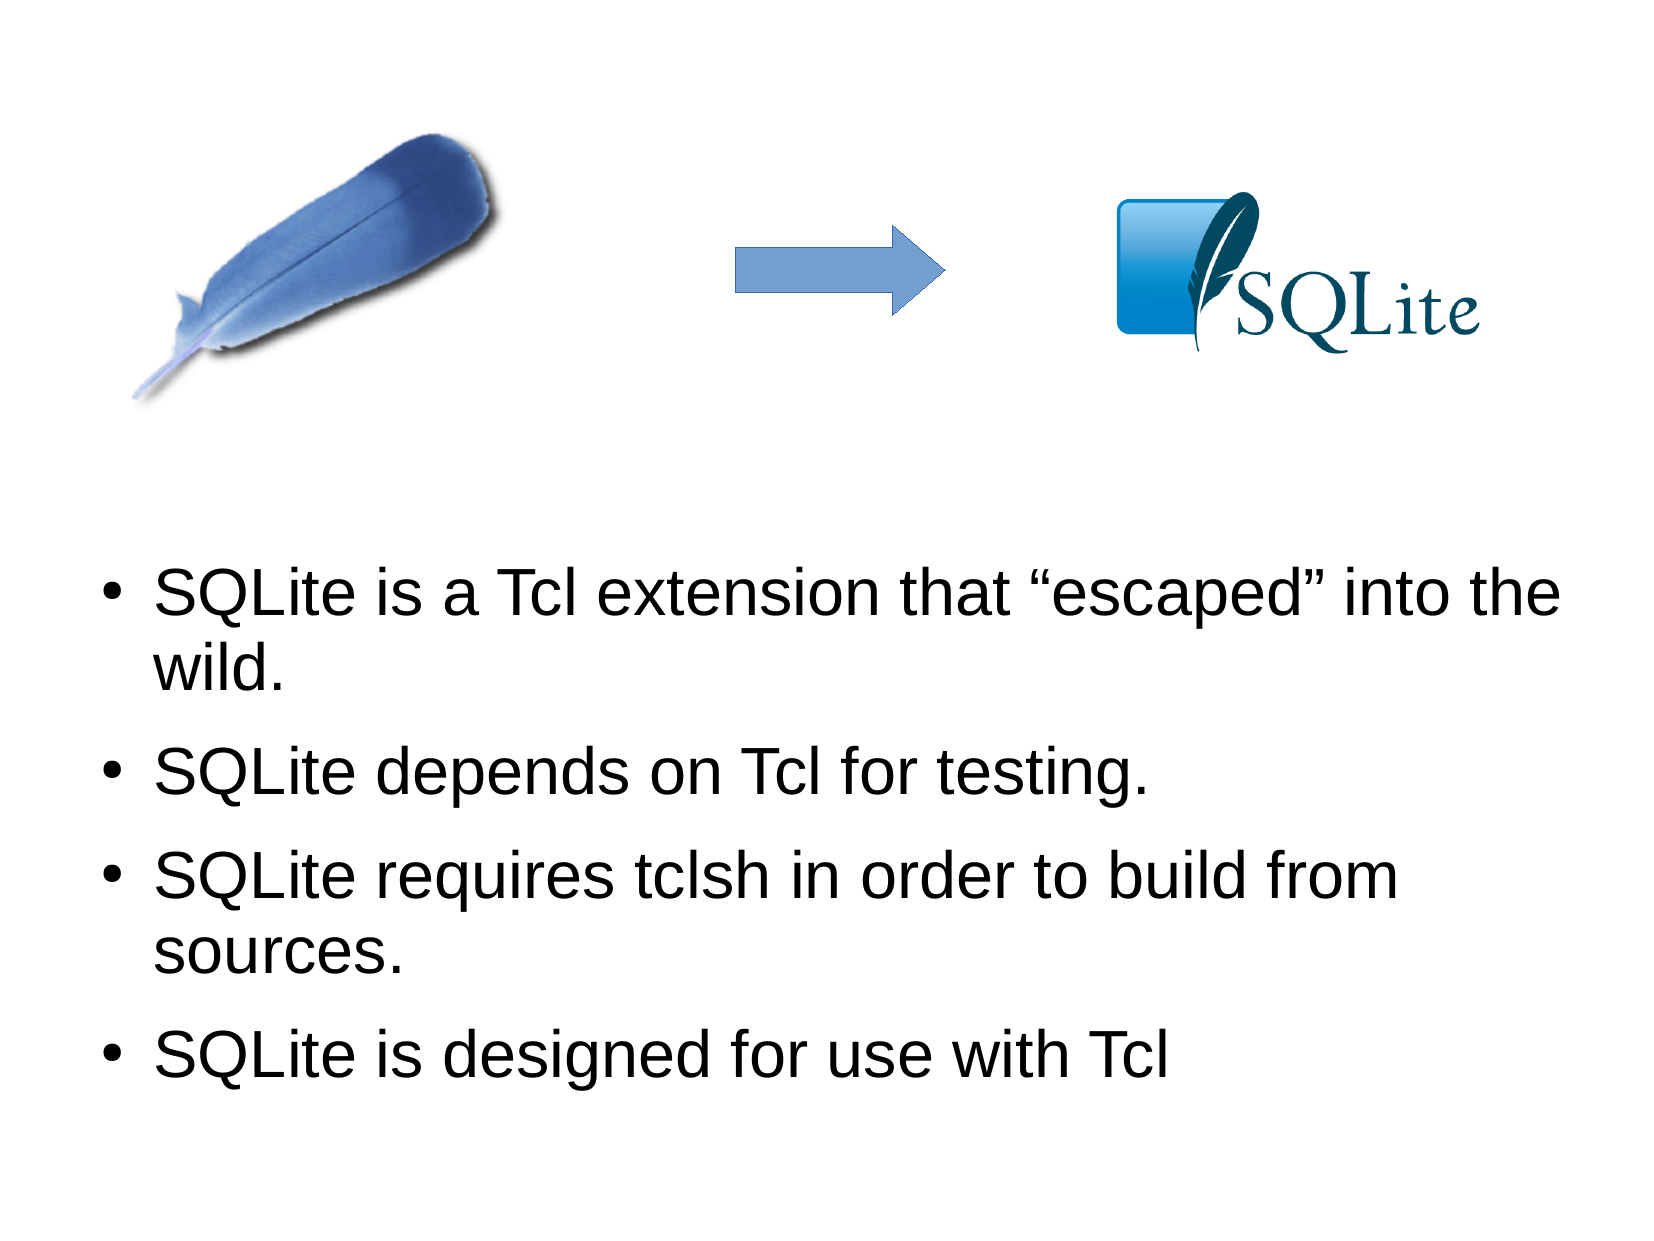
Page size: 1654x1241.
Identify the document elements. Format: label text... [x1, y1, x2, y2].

picture [1110, 185, 1486, 361]
text_box [735, 225, 946, 316]
picture [120, 65, 520, 466]
list SQLite is a Tcl extension that “escaped” into the wild. SQLite depends on Tcl for testing. SQLite requires tclsh in order to build from sources. SQLite is designed for use with Tcl [82, 555, 1571, 1109]
